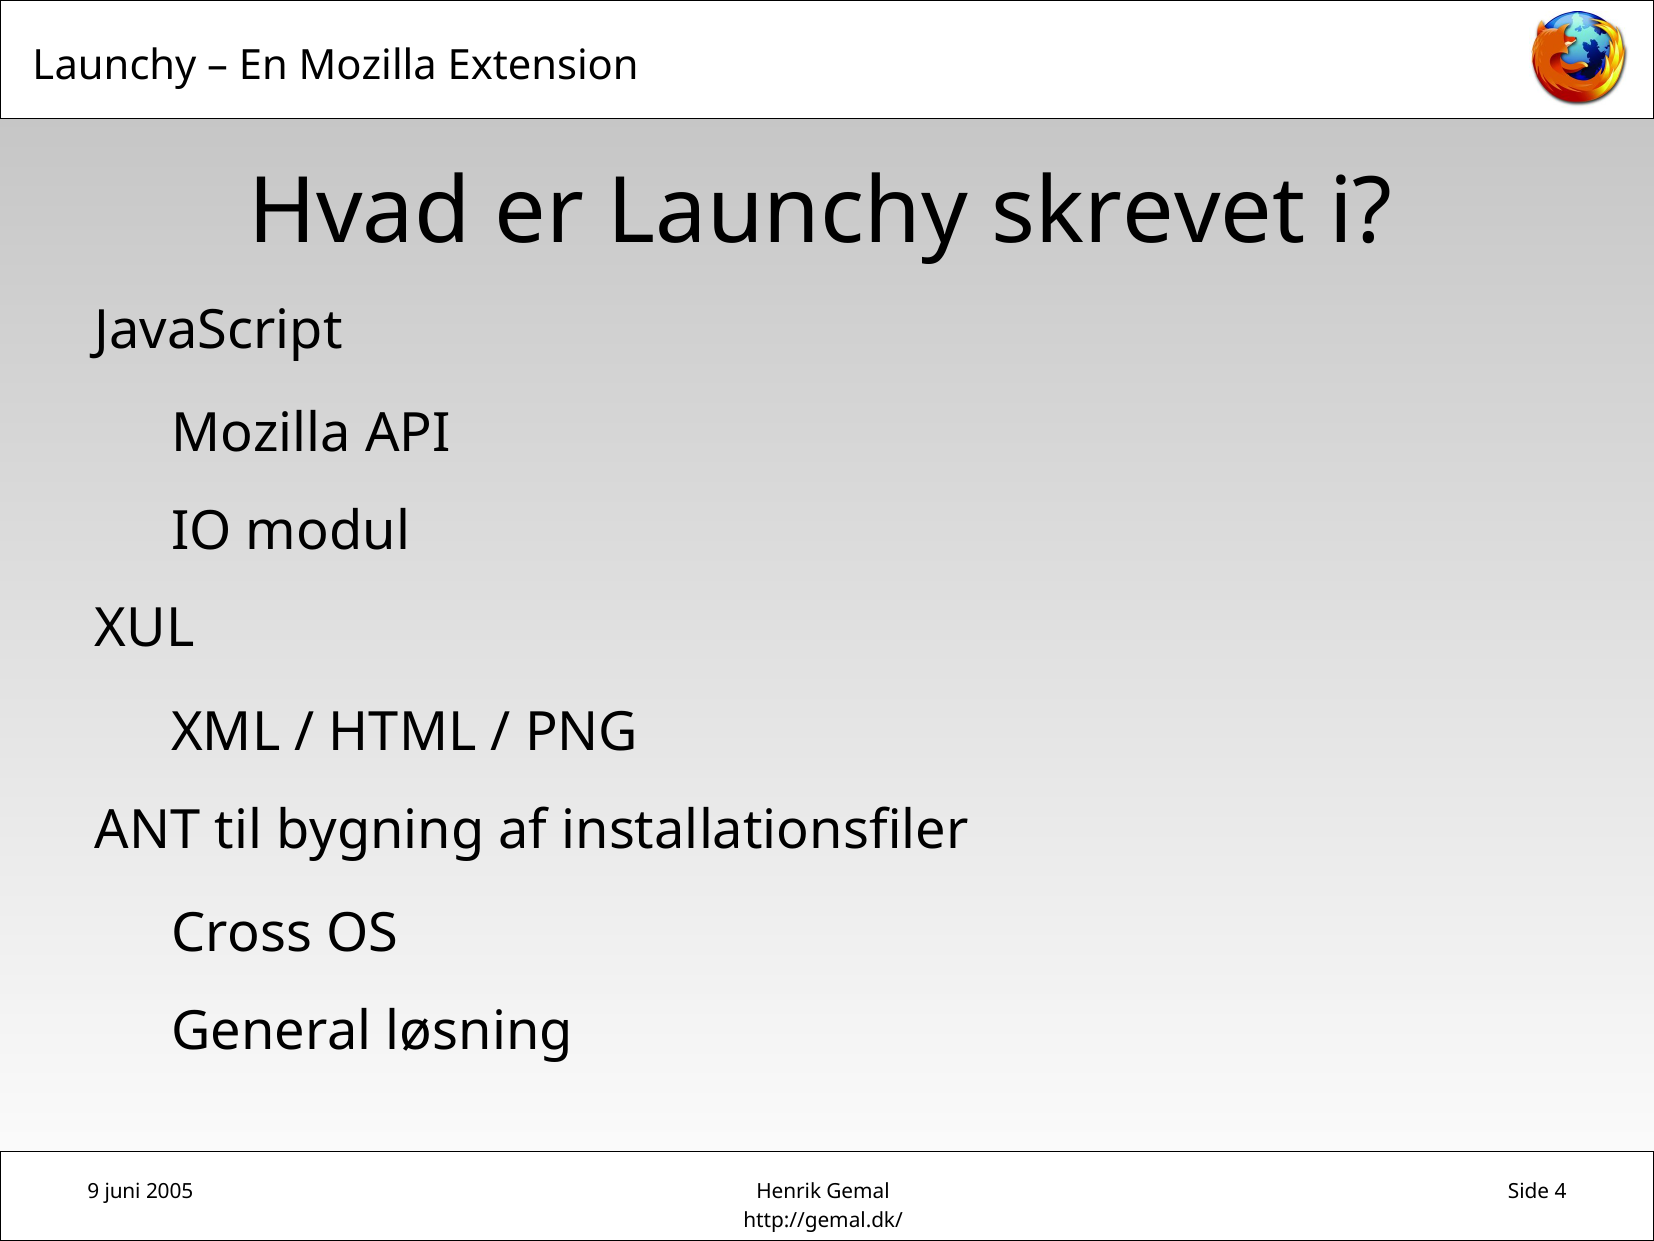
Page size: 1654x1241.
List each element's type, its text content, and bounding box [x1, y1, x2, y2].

list JavaScript Mozilla API IO modul XUL XML / HTML / PNG ANT til bygning af installationsfiler Cross OS General løsning [76, 290, 1565, 1016]
title Hvad er Launchy skrevet i? [76, 147, 1565, 267]
picture [1529, 11, 1630, 108]
